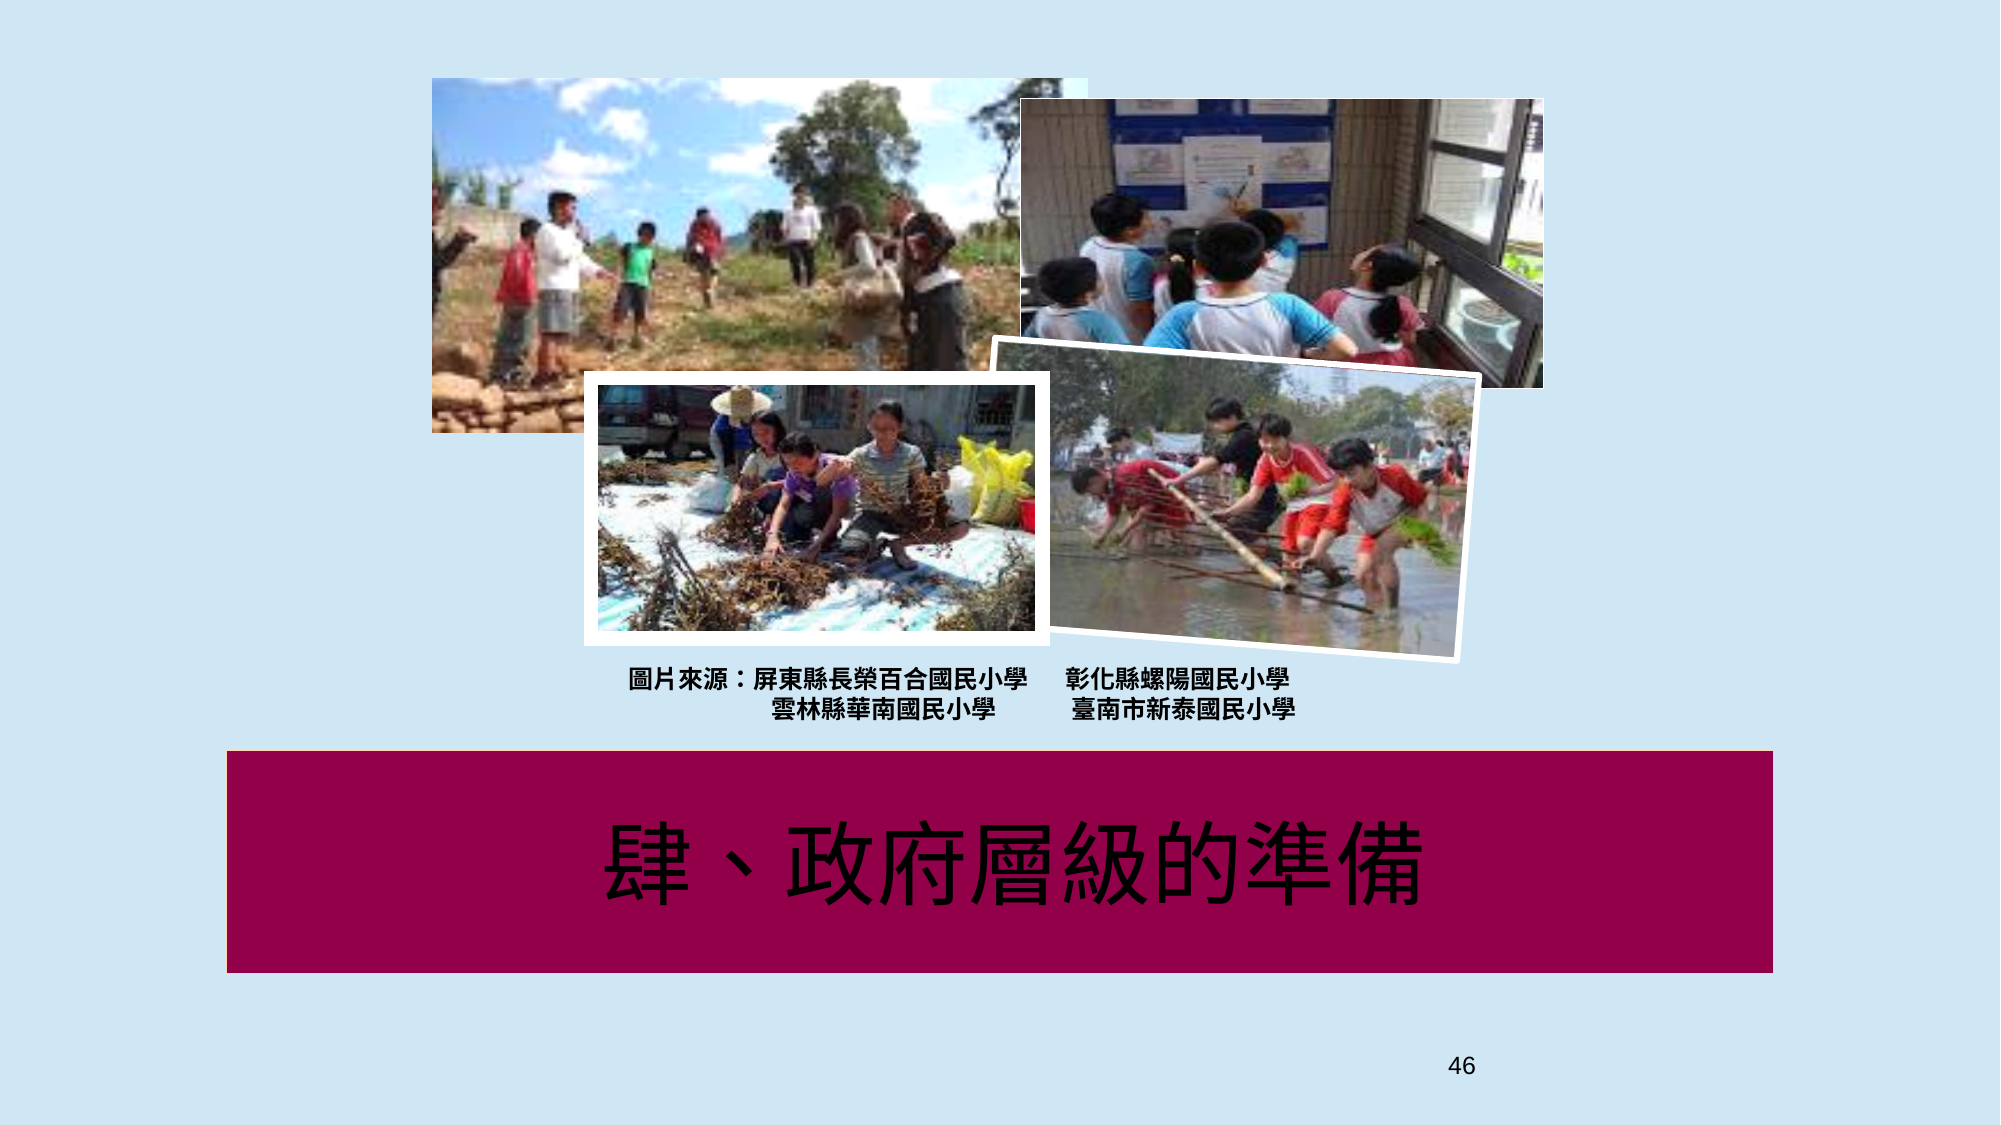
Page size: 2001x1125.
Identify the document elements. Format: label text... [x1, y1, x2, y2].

picture [598, 385, 1036, 632]
text_box 圖片來源：屏東縣長榮百合國民小學 彰化縣螺陽國民小學 雲林縣華南國民小學 臺南市新泰國民小學 [613, 656, 1395, 750]
slide_number <編號> [1433, 1042, 1900, 1103]
picture [995, 341, 1476, 658]
title 肆、政府層級的準備 [226, 750, 1774, 974]
picture [432, 78, 1544, 433]
